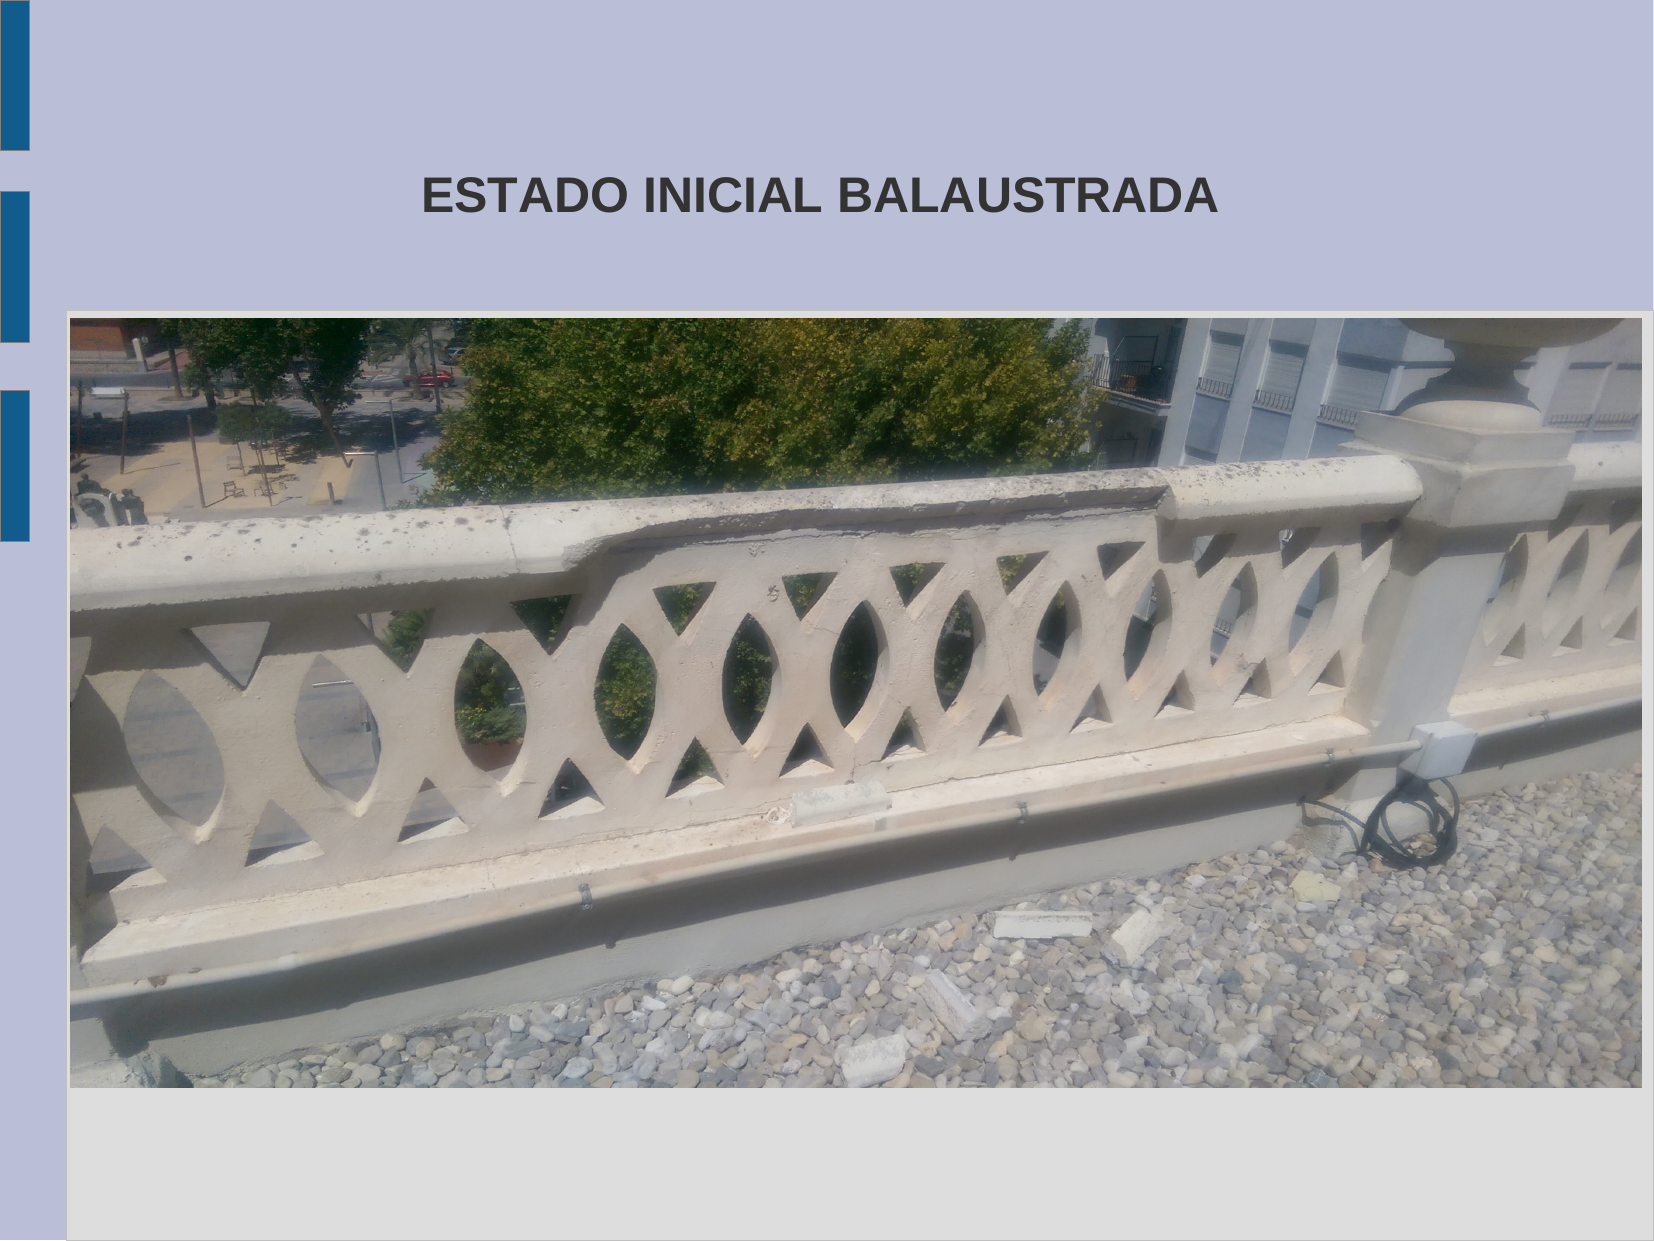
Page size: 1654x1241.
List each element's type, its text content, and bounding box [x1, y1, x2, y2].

picture [70, 318, 1642, 1088]
title ESTADO INICIAL BALAUSTRADA [121, 91, 1534, 299]
